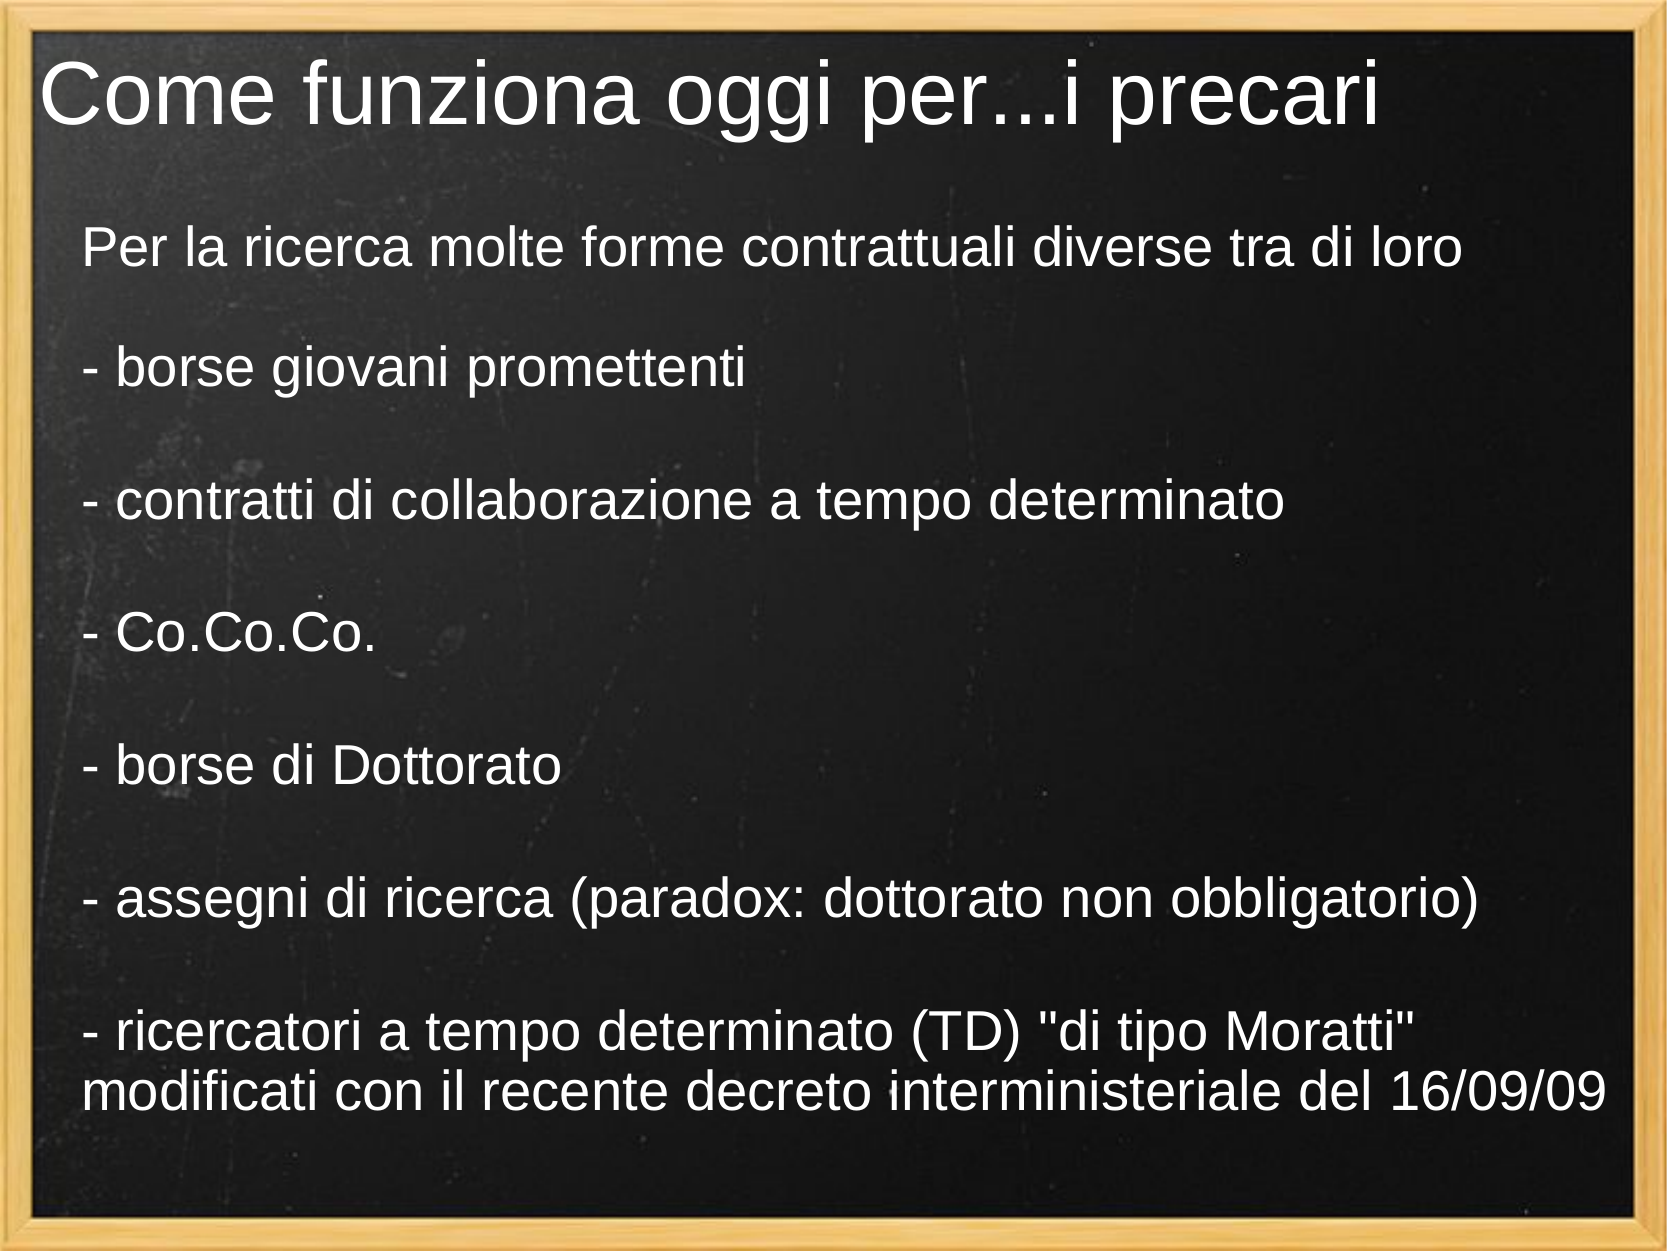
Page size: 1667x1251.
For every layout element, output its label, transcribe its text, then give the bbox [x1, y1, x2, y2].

picture [0, 0, 1667, 1251]
list Per la ricerca molte forme contrattuali diverse tra di loro - borse giovani promettenti - contratti di collaborazione a tempo determinato - Co.Co.Co. - borse di Dottorato - assegni di ricerca (paradox: dottorato non obbligatorio) - ricercatori a tempo determinato (TD) "di tipo Moratti" modificati con il recente decreto interministeriale del 16/09/09 [81, 218, 1667, 1203]
title Come funziona oggi per...i precari [38, 48, 1625, 201]
